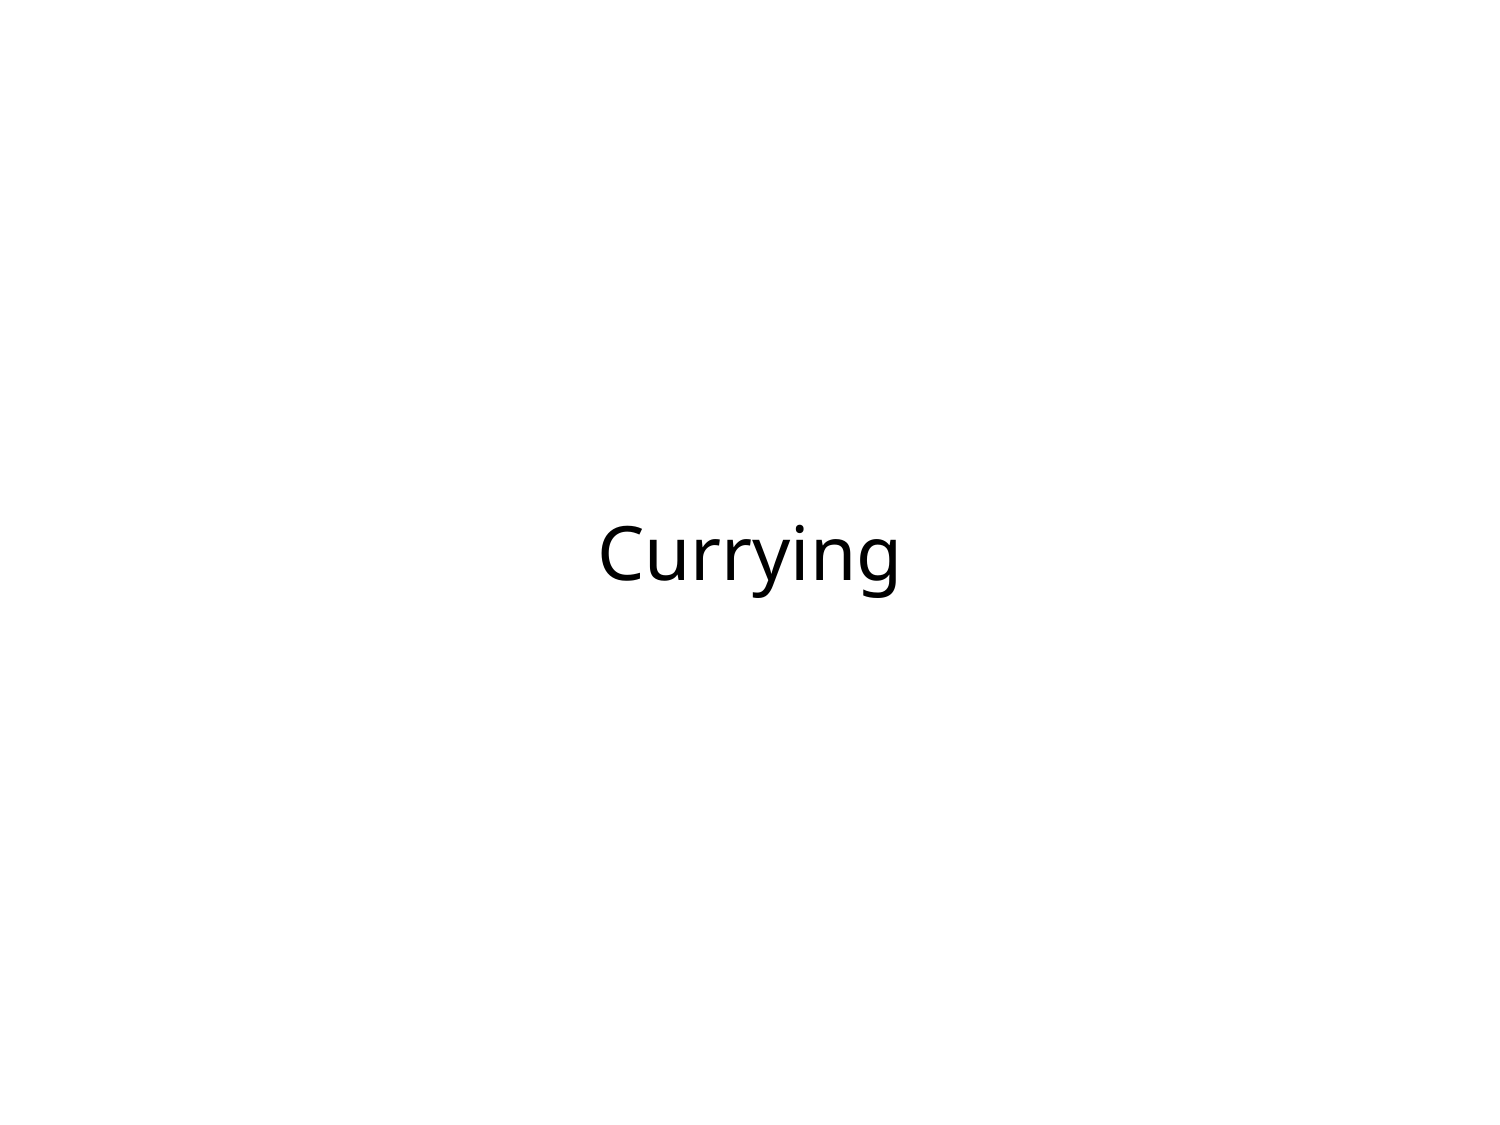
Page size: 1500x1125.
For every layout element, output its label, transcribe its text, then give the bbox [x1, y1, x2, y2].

title Currying [51, 458, 1449, 643]
